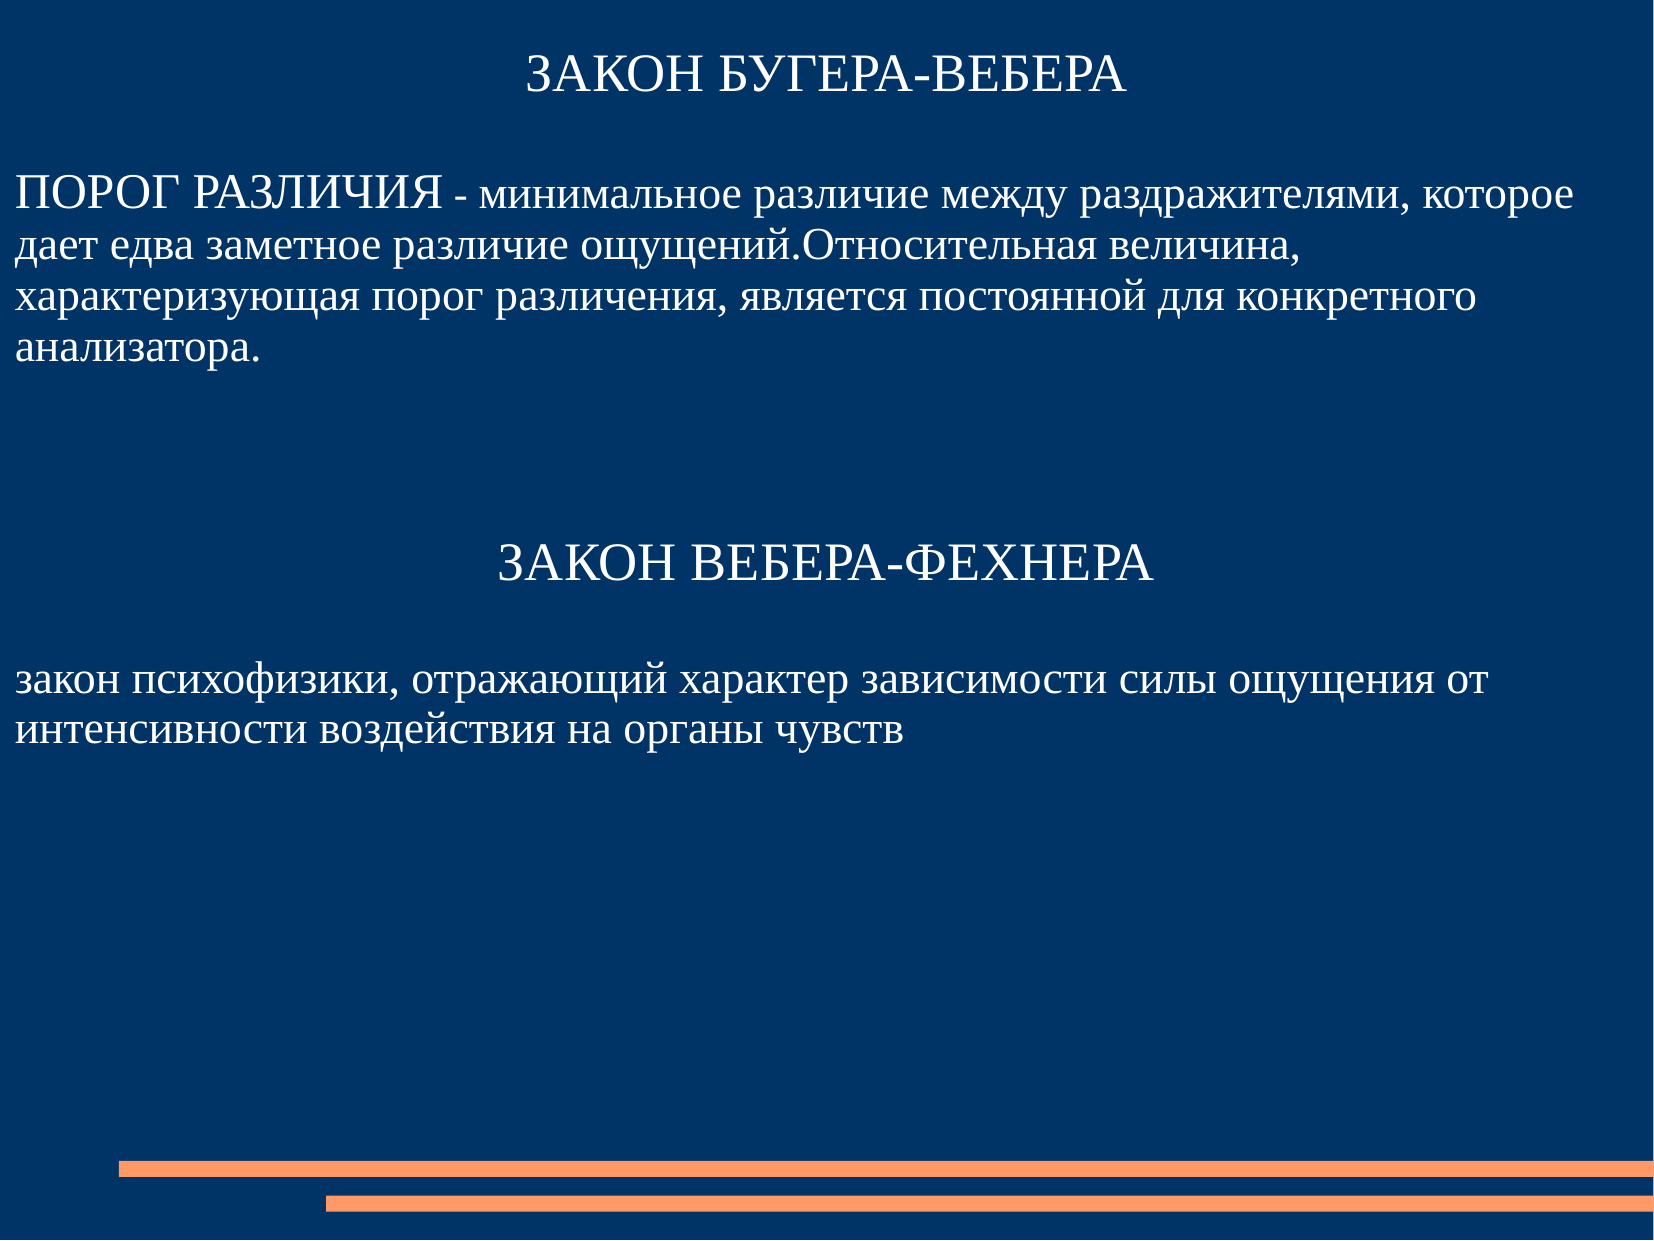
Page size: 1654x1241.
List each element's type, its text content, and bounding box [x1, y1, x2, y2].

text_box ЗАКОН БУГЕРА-ВЕБЕРА ПОРОГ РАЗЛИЧИЯ - минимальное различие между раздражителями, которое дает едва заметное различие ощущений.Относительная величина, характеризующая порог различения, является постоянной для конкретного анализатора. ЗАКОН ВЕБЕРА-ФЕХНЕРА закон психофизики, отражающий характер зависимости силы ощущения от интенсивности воздействия на органы чувств [0, 36, 1654, 1152]
